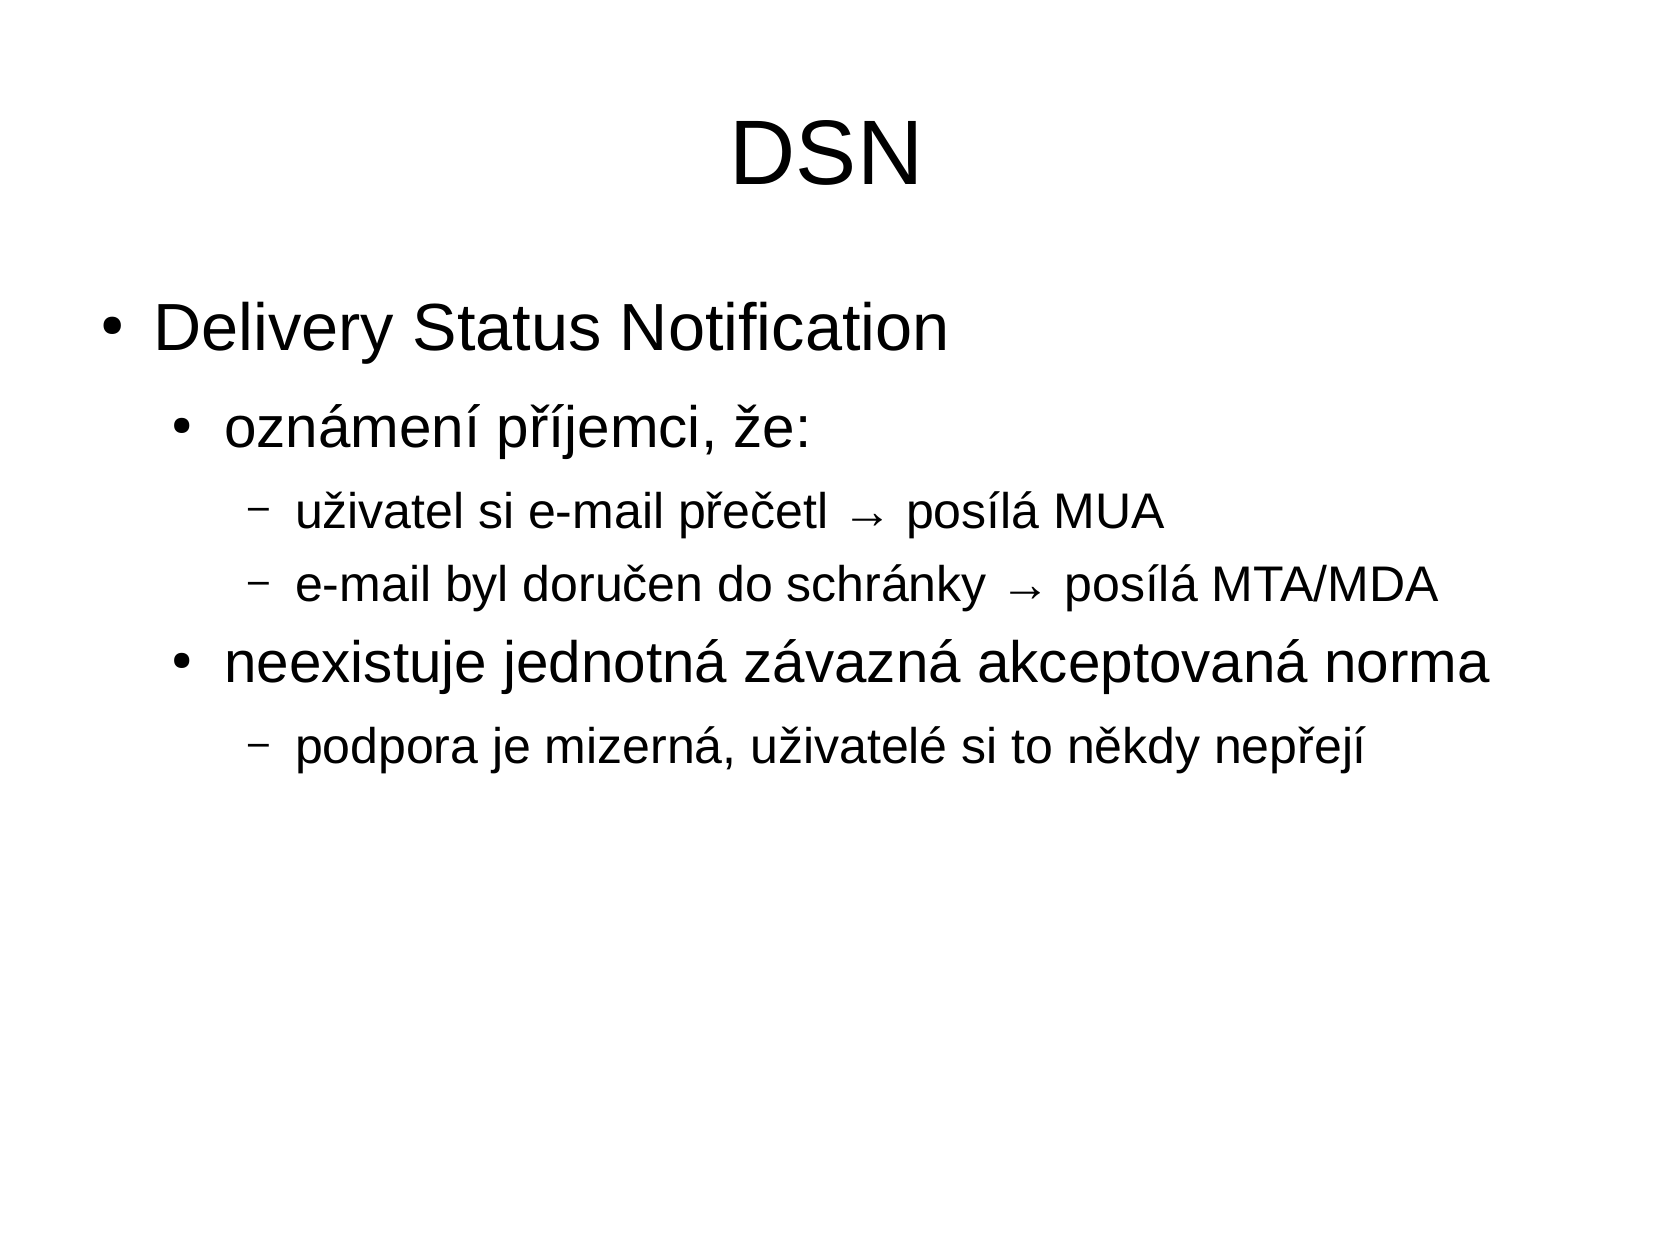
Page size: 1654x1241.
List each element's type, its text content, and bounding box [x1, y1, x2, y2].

list Delivery Status Notification oznámení příjemci, že: uživatel si e-mail přečetl → posílá MUA e-mail byl doručen do schránky → posílá MTA/MDA neexistuje jednotná závazná akceptovaná norma podpora je mizerná, uživatelé si to někdy nepřejí [82, 290, 1571, 1010]
title DSN [82, 49, 1571, 257]
